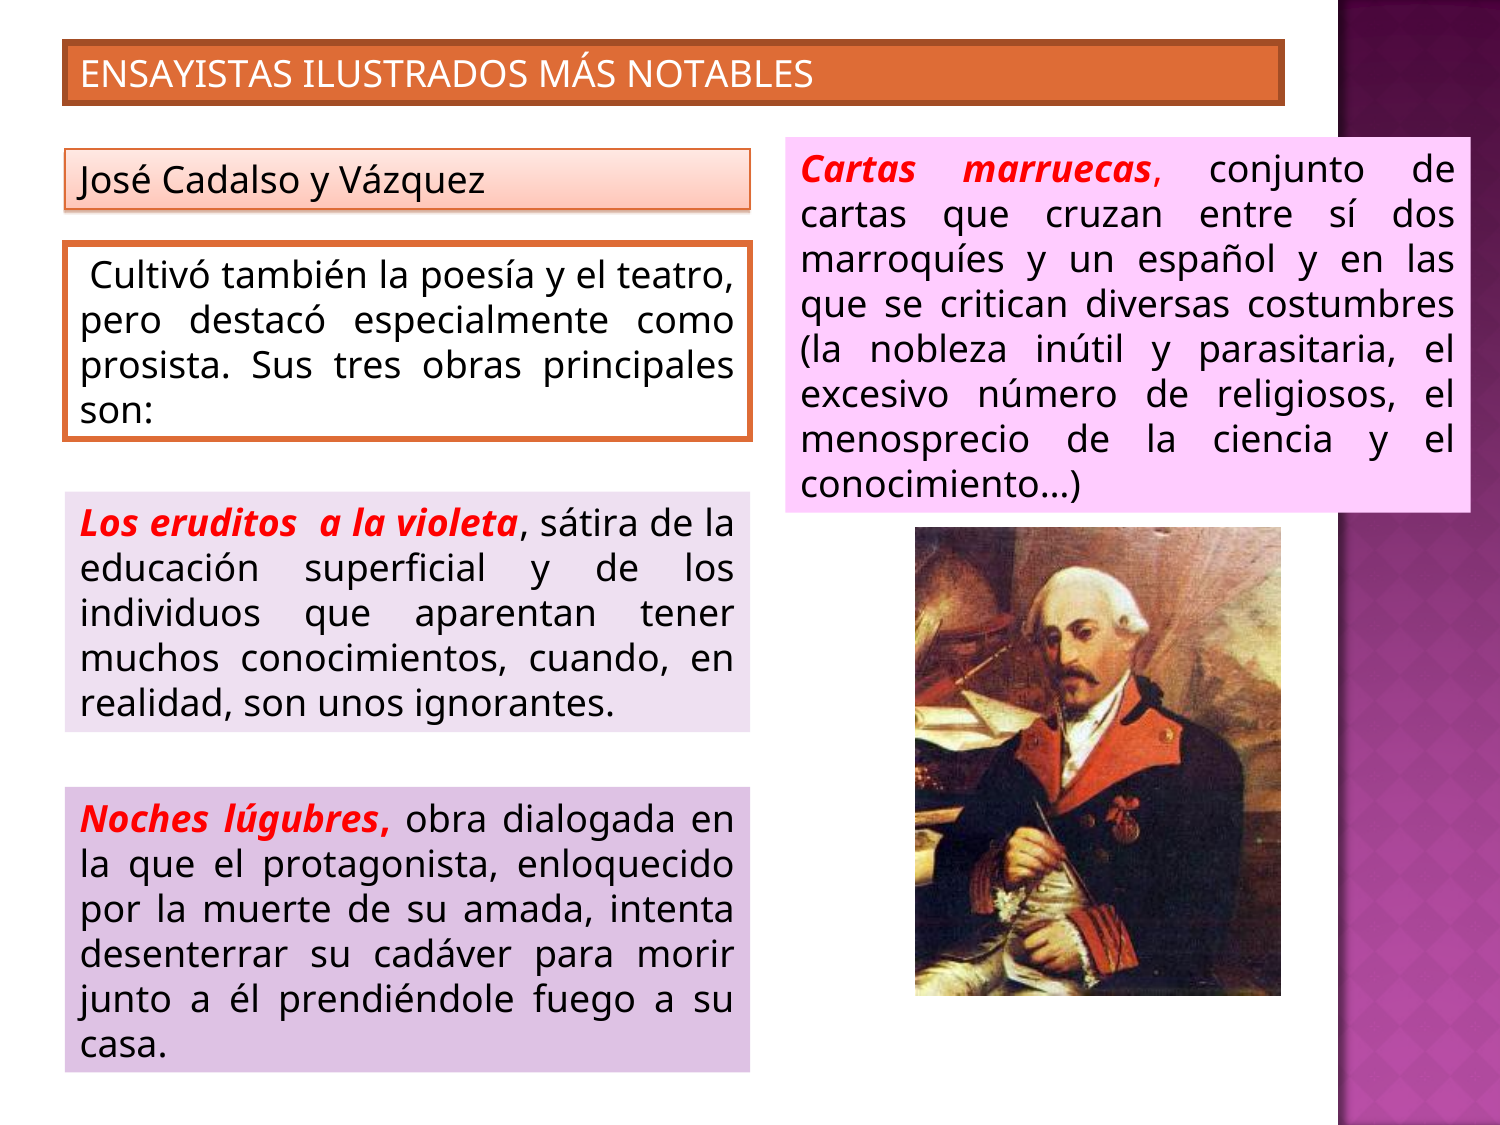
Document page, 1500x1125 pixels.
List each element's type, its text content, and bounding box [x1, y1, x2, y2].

text_box José Cadalso y Vázquez [64, 148, 751, 210]
text_box Noches lúgubres, obra dialogada en la que el protagonista, enloquecido por la muerte de su amada, intenta desenterrar su cadáver para morir junto a él prendiéndole fuego a su casa. [64, 786, 751, 1073]
text_box Cartas marruecas, conjunto de cartas que cruzan entre sí dos marroquíes y un español y en las que se critican diversas costumbres (la nobleza inútil y parasitaria, el excesivo número de religiosos, el menosprecio de la ciencia y el conocimiento…) [785, 137, 1471, 513]
text_box Cultivó también la poesía y el teatro, pero destacó especialmente como prosista. Sus tres obras principales son: [64, 243, 751, 439]
text_box Los eruditos a la violeta, sátira de la educación superficial y de los individuos que aparentan tener muchos conocimientos, cuando, en realidad, son unos ignorantes. [64, 491, 751, 733]
picture [1337, 0, 1500, 1125]
text_box ENSAYISTAS ILUSTRADOS MÁS NOTABLES [64, 42, 1282, 104]
picture [915, 527, 1281, 996]
